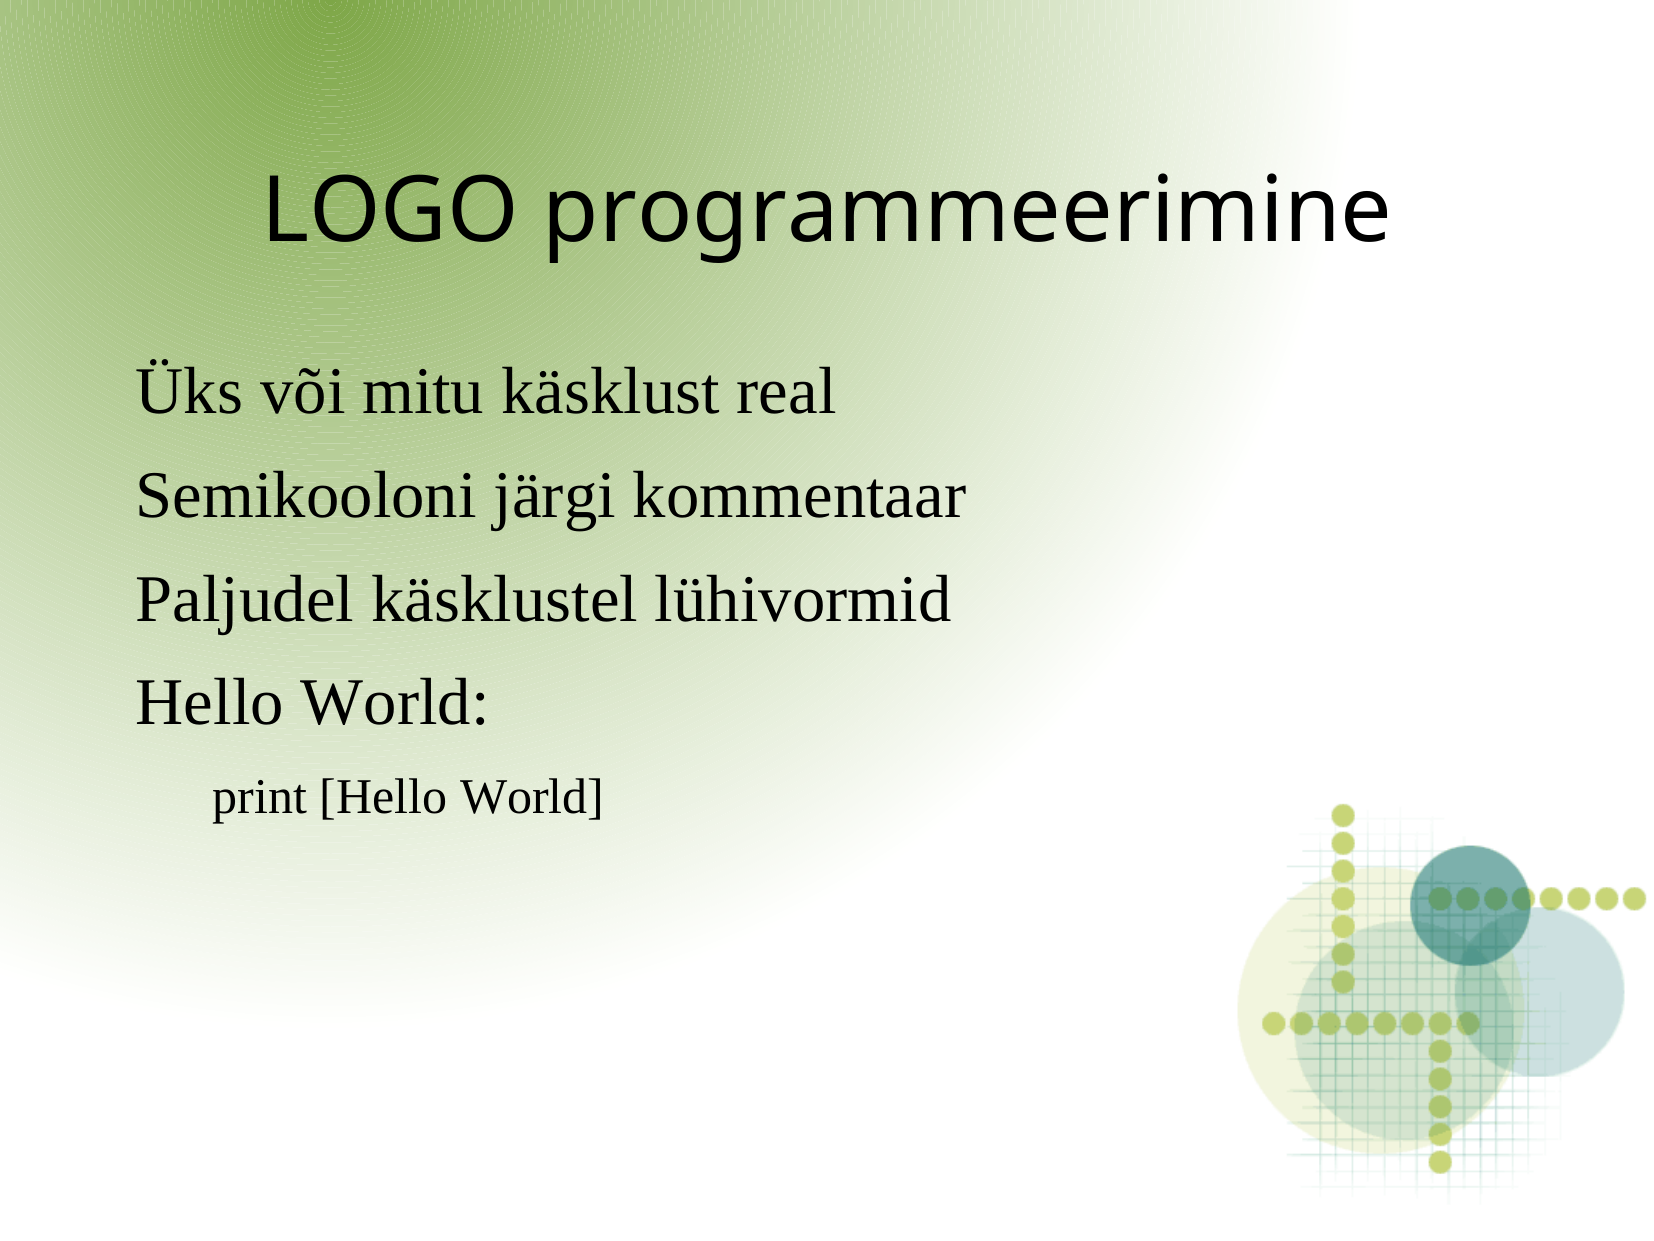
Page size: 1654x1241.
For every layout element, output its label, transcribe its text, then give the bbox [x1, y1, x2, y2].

list Üks või mitu käsklust real Semikooloni järgi kommentaar Paljudel käsklustel lühivormid Hello World: print [Hello World] [118, 354, 1531, 1136]
title LOGO programmeerimine [121, 102, 1534, 311]
picture [1224, 792, 1654, 1211]
